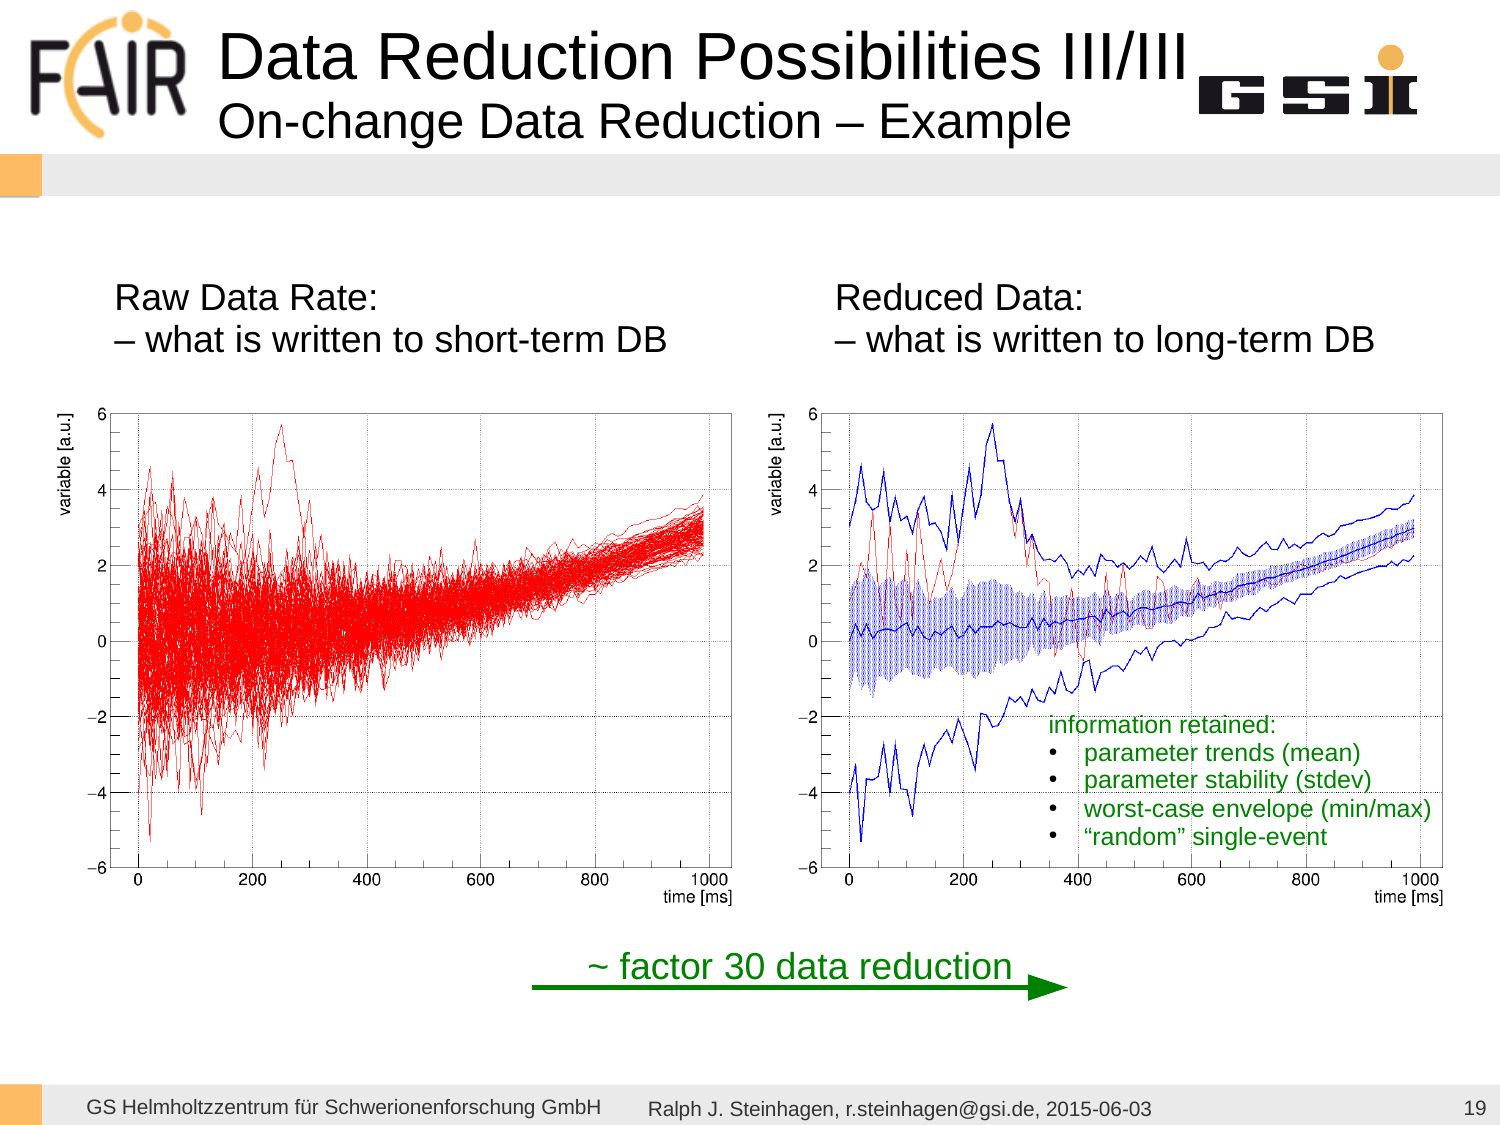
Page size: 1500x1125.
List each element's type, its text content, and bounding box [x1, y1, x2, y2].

picture [37, 387, 1479, 921]
text_box Reduced Data: – what is written to long-term DB [819, 269, 1390, 368]
title Data Reduction Possibilities III/III On-change Data Reduction – Example [217, 0, 1220, 234]
picture [1220, 42, 1419, 117]
text_box information retained: parameter trends (mean) parameter stability (stdev) worst-case envelope (min/max) “random” single-event [1033, 702, 1447, 858]
text_box Raw Data Rate: – what is written to short-term DB [99, 269, 682, 368]
picture [30, 9, 187, 141]
